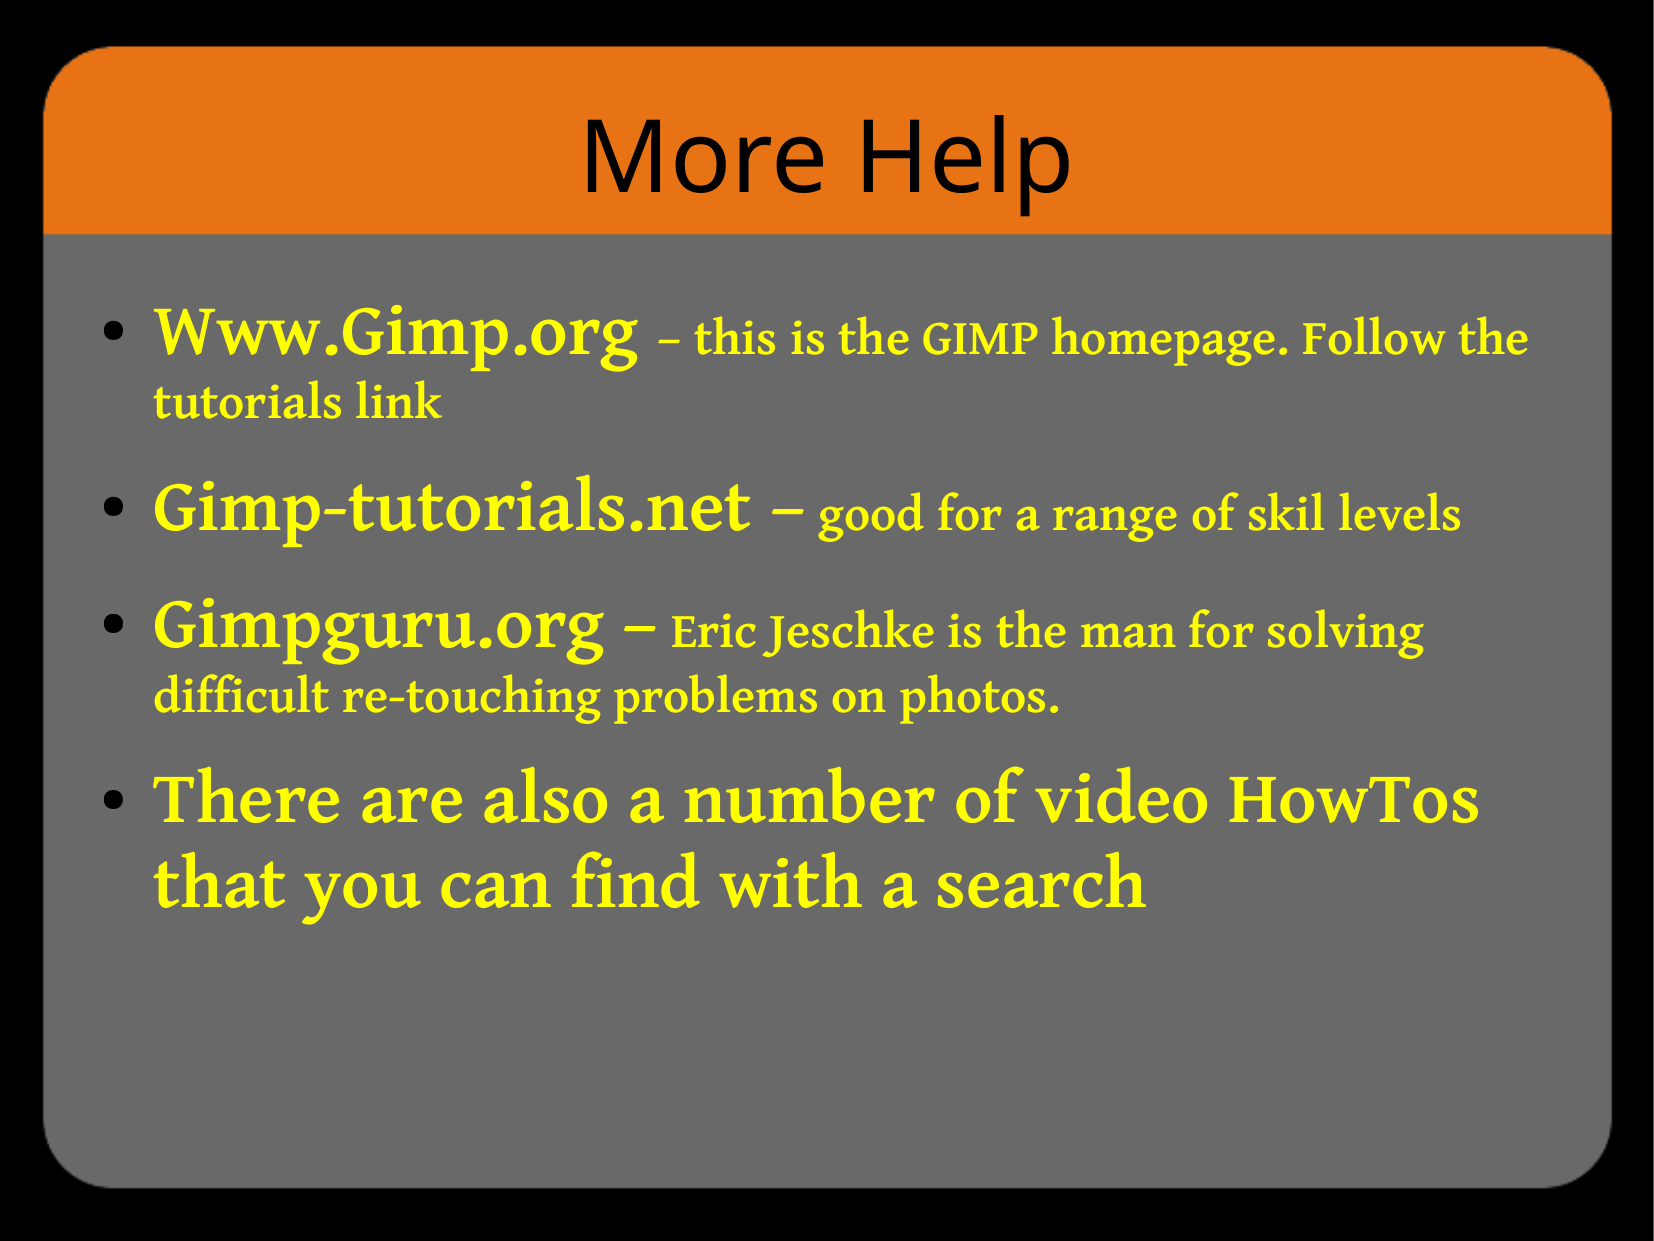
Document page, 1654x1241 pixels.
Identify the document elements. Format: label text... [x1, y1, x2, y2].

title More Help [82, 49, 1571, 257]
picture [0, 0, 1654, 1241]
list Www.Gimp.org – this is the GIMP homepage. Follow the tutorials link Gimp-tutorials.net – good for a range of skil levels Gimpguru.org – Eric Jeschke is the man for solving difficult re-touching problems on photos. There are also a number of video HowTos that you can find with a search [82, 290, 1538, 1010]
